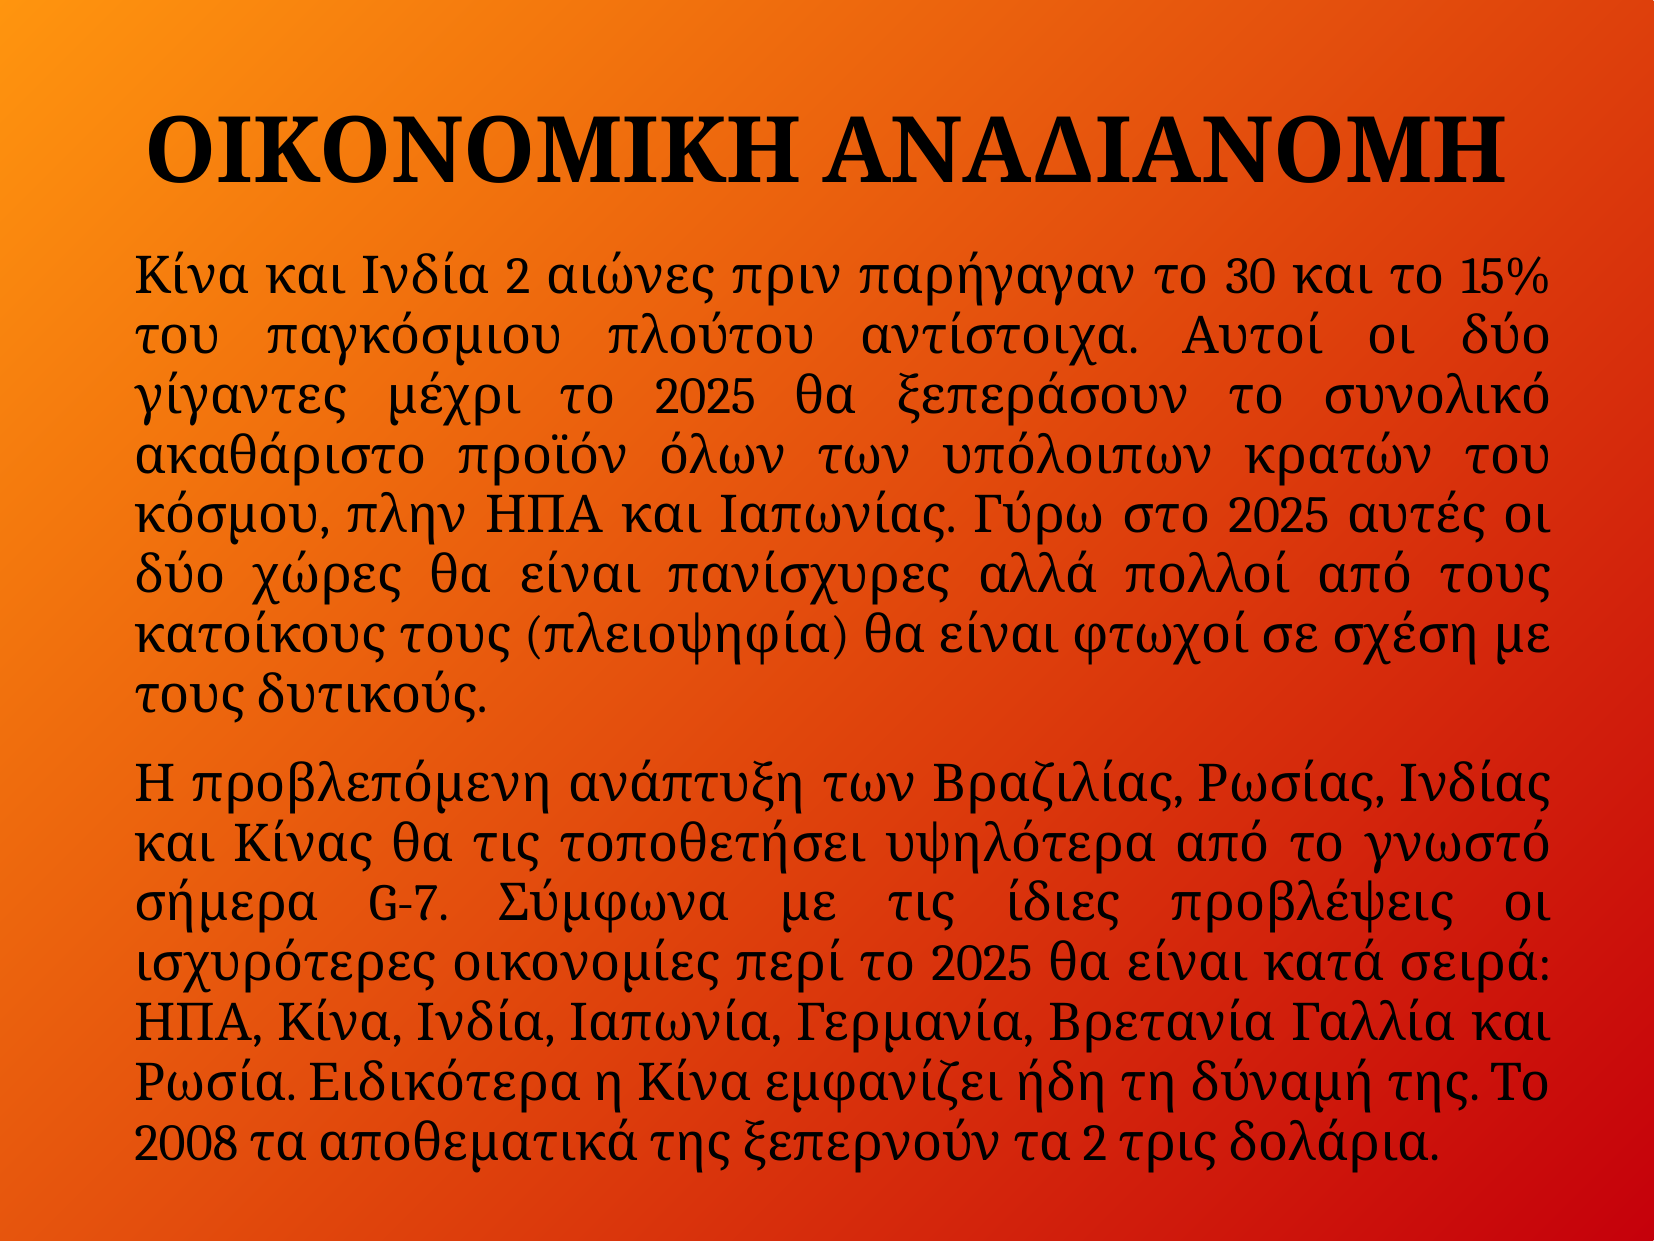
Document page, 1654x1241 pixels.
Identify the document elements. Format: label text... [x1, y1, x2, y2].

title ΟΙΚΟΝΟΜΙΚΗ ΑΝΑΔΙΑΝΟΜΗ [82, 49, 1571, 257]
list Κίνα και Ινδία 2 αιώνες πριν παρήγαγαν το 30 και το 15% του παγκόσμιου πλούτου αντίστοιχα. Αυτοί οι δύο γίγαντες μέχρι το 2025 θα ξεπεράσουν το συνολικό ακαθάριστο προϊόν όλων των υπόλοιπων κρατών του κόσμου, πλην ΗΠΑ και Ιαπωνίας. Γύρω στο 2025 αυτές οι δύο χώρες θα είναι πανίσχυρες αλλά πολλοί από τους κατοίκους τους (πλειοψηφία) θα είναι φτωχοί σε σχέση με τους δυτικούς. Η προβλεπόμενη ανάπτυξη των Βραζιλίας, Ρωσίας, Ινδίας και Κίνας θα τις τοποθετήσει υψηλότερα από το γνωστό σήμερα G-7. Σύμφωνα με τις ίδιες προβλέψεις οι ισχυρότερες οικονομίες περί το 2025 θα είναι κατά σειρά: ΗΠΑ, Κίνα, Ινδία, Ιαπωνία, Γερμανία, Βρετανία Γαλλία και Ρωσία. Ειδικότερα η Κίνα εμφανίζει ήδη τη δύναμή της. Το 2008 τα αποθεματικά της ξεπερνούν τα 2 τρις δολάρια. [63, 246, 1552, 1131]
